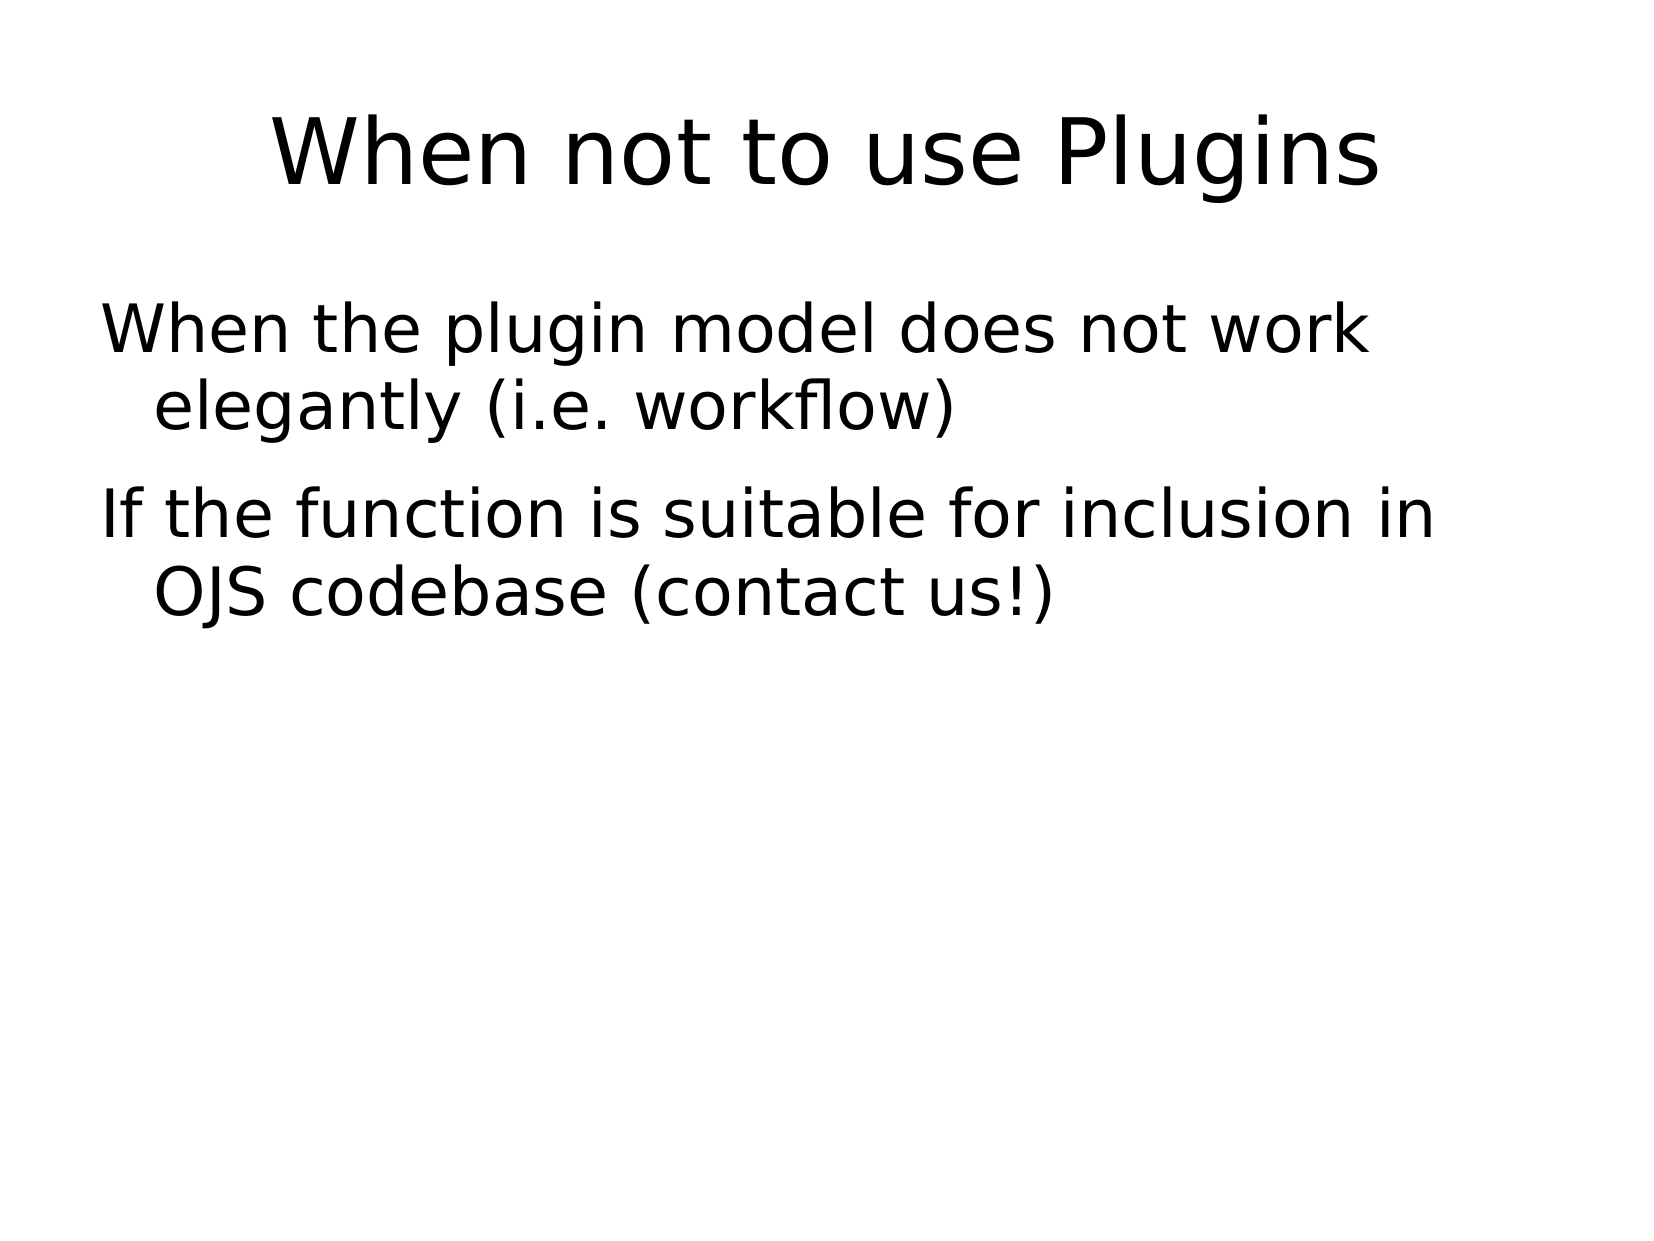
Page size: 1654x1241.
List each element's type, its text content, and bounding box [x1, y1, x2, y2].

title When not to use Plugins [82, 56, 1571, 250]
list When the plugin model does not work elegantly (i.e. workflow) If the function is suitable for inclusion in OJS codebase (contact us!) [82, 290, 1571, 1094]
